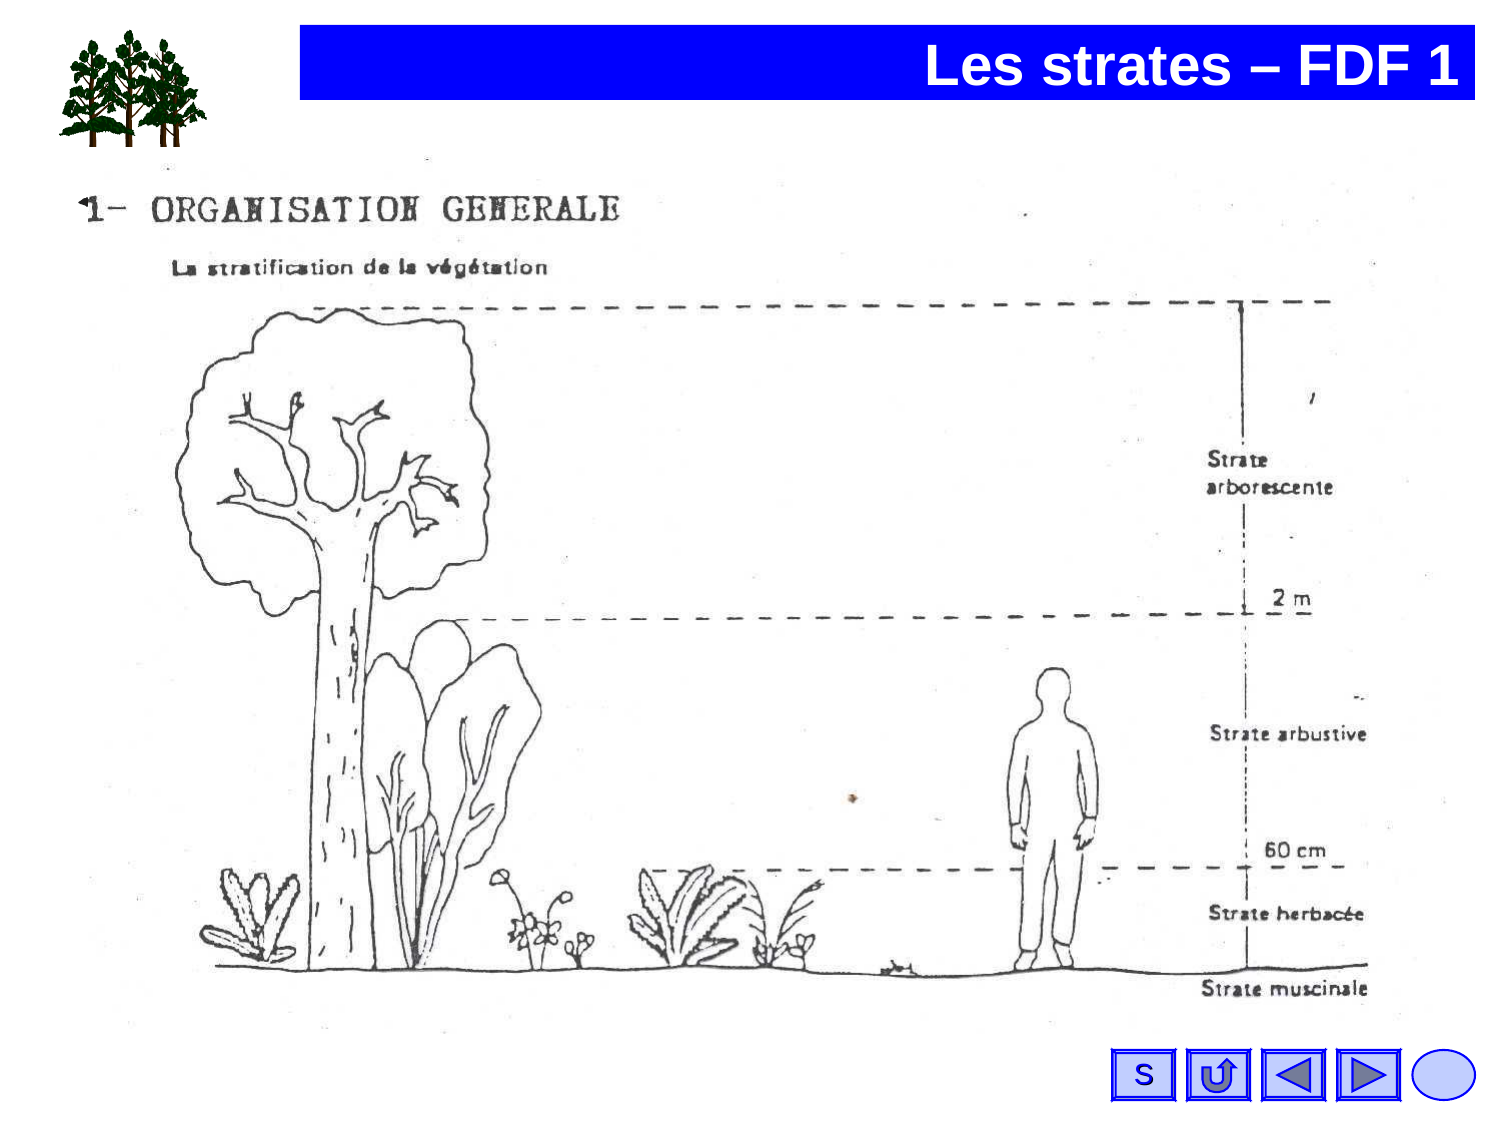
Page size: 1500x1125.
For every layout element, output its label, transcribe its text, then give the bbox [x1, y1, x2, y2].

text_box Les strates – FDF 1 [299, 24, 1475, 100]
text_box [1412, 1049, 1476, 1101]
picture [88, 147, 1447, 1034]
